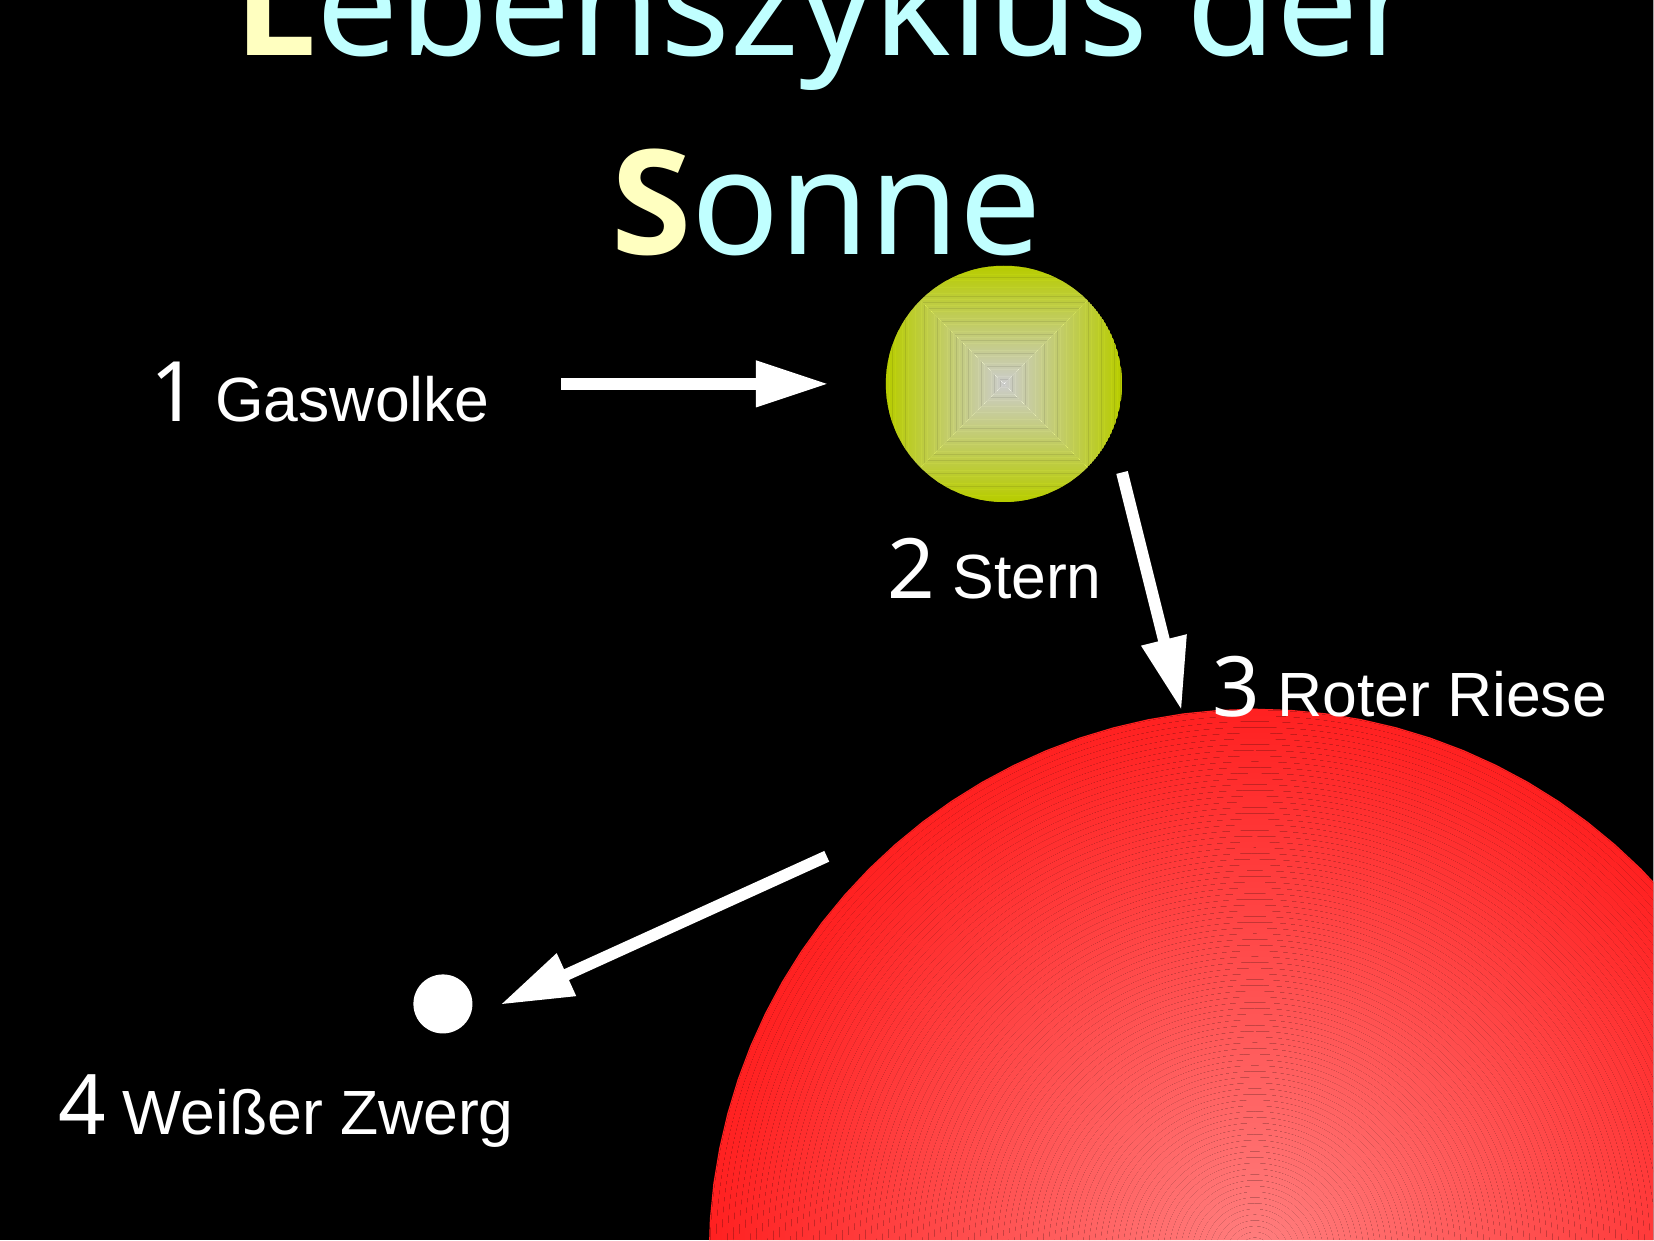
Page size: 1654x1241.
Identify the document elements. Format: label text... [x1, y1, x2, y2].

text_box [885, 265, 1123, 501]
text_box 4 Weißer Zwerg [46, 1038, 527, 1146]
text_box 1 Gaswolke [138, 324, 502, 432]
title Lebenszyklus der Sonne [82, 17, 1571, 180]
text_box 3 Roter Riese [1200, 620, 1620, 728]
text_box 2 Stern [875, 501, 1114, 610]
text_box [708, 711, 1654, 1241]
text_box [413, 974, 473, 1034]
